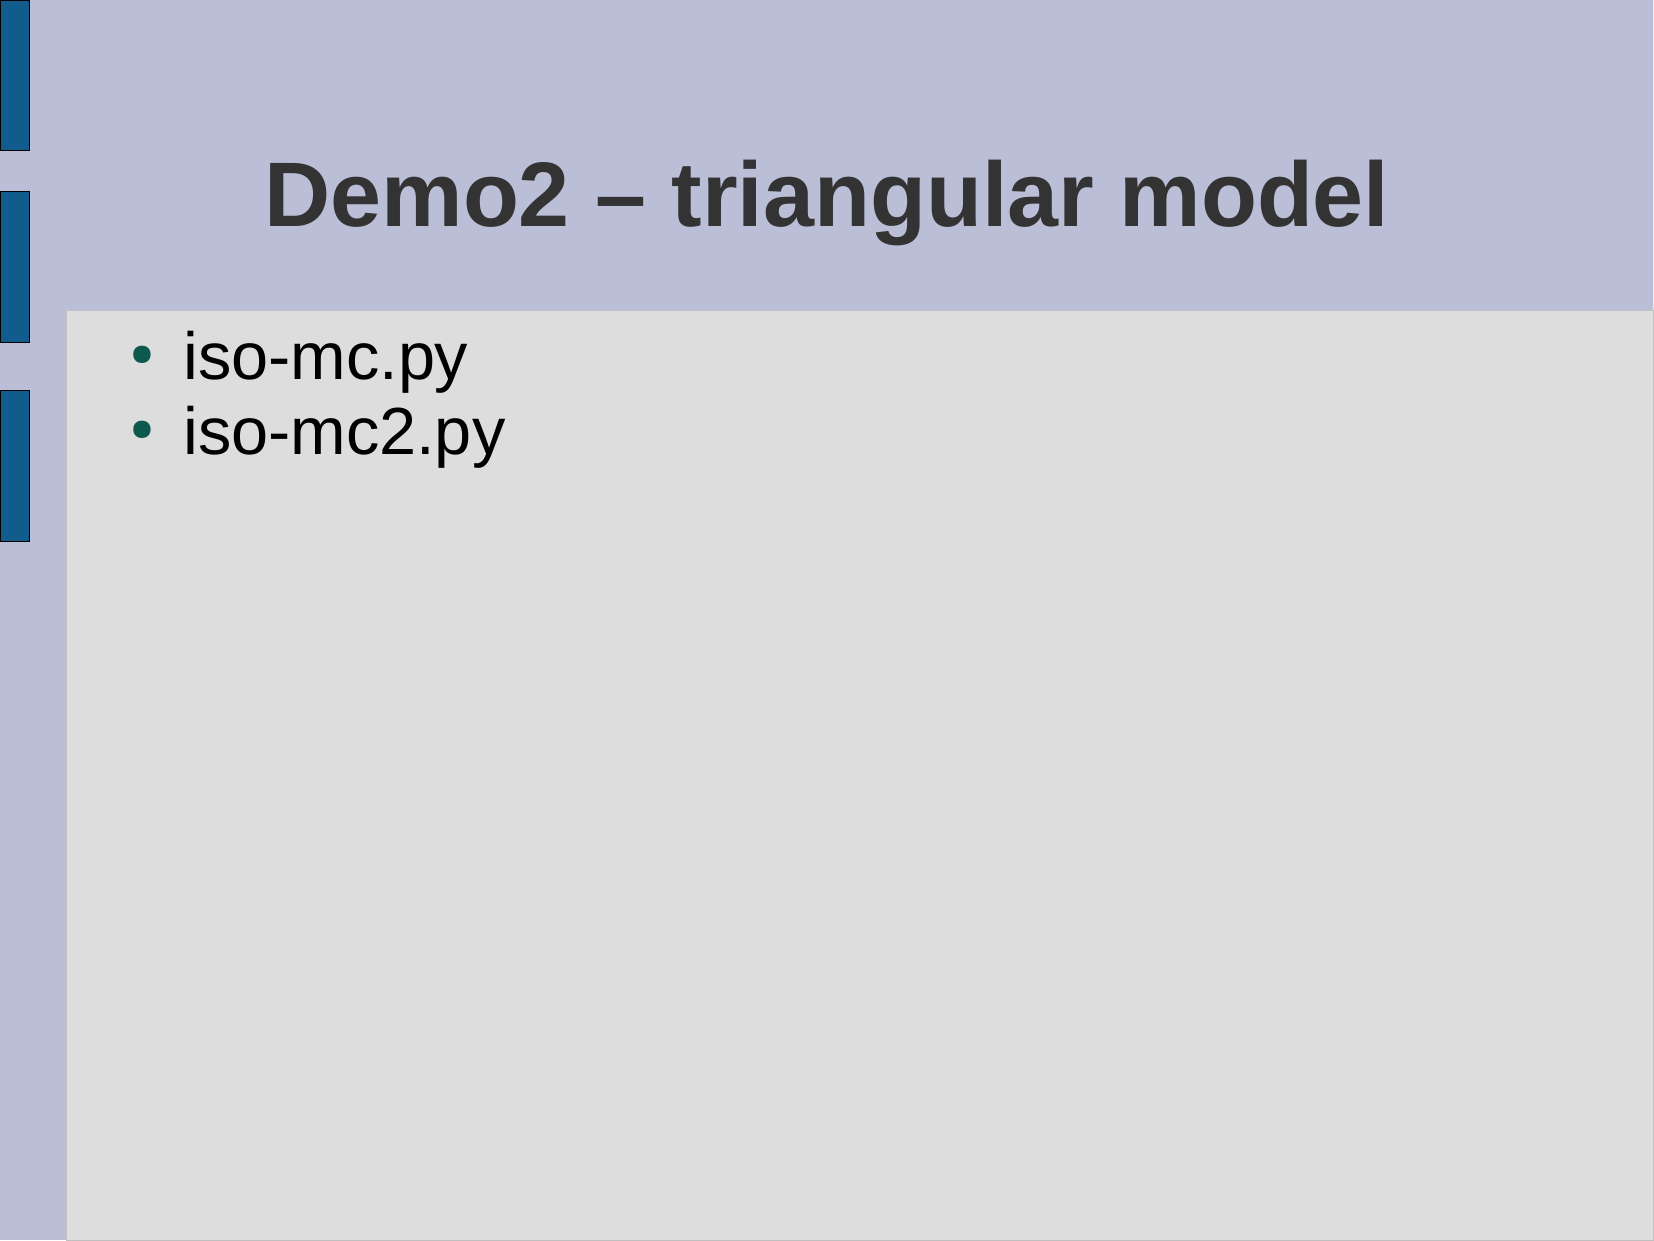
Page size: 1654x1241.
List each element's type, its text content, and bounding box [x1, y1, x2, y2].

title Demo2 – triangular model [121, 98, 1534, 291]
list iso-mc.py iso-mc2.py [112, 319, 1613, 1198]
